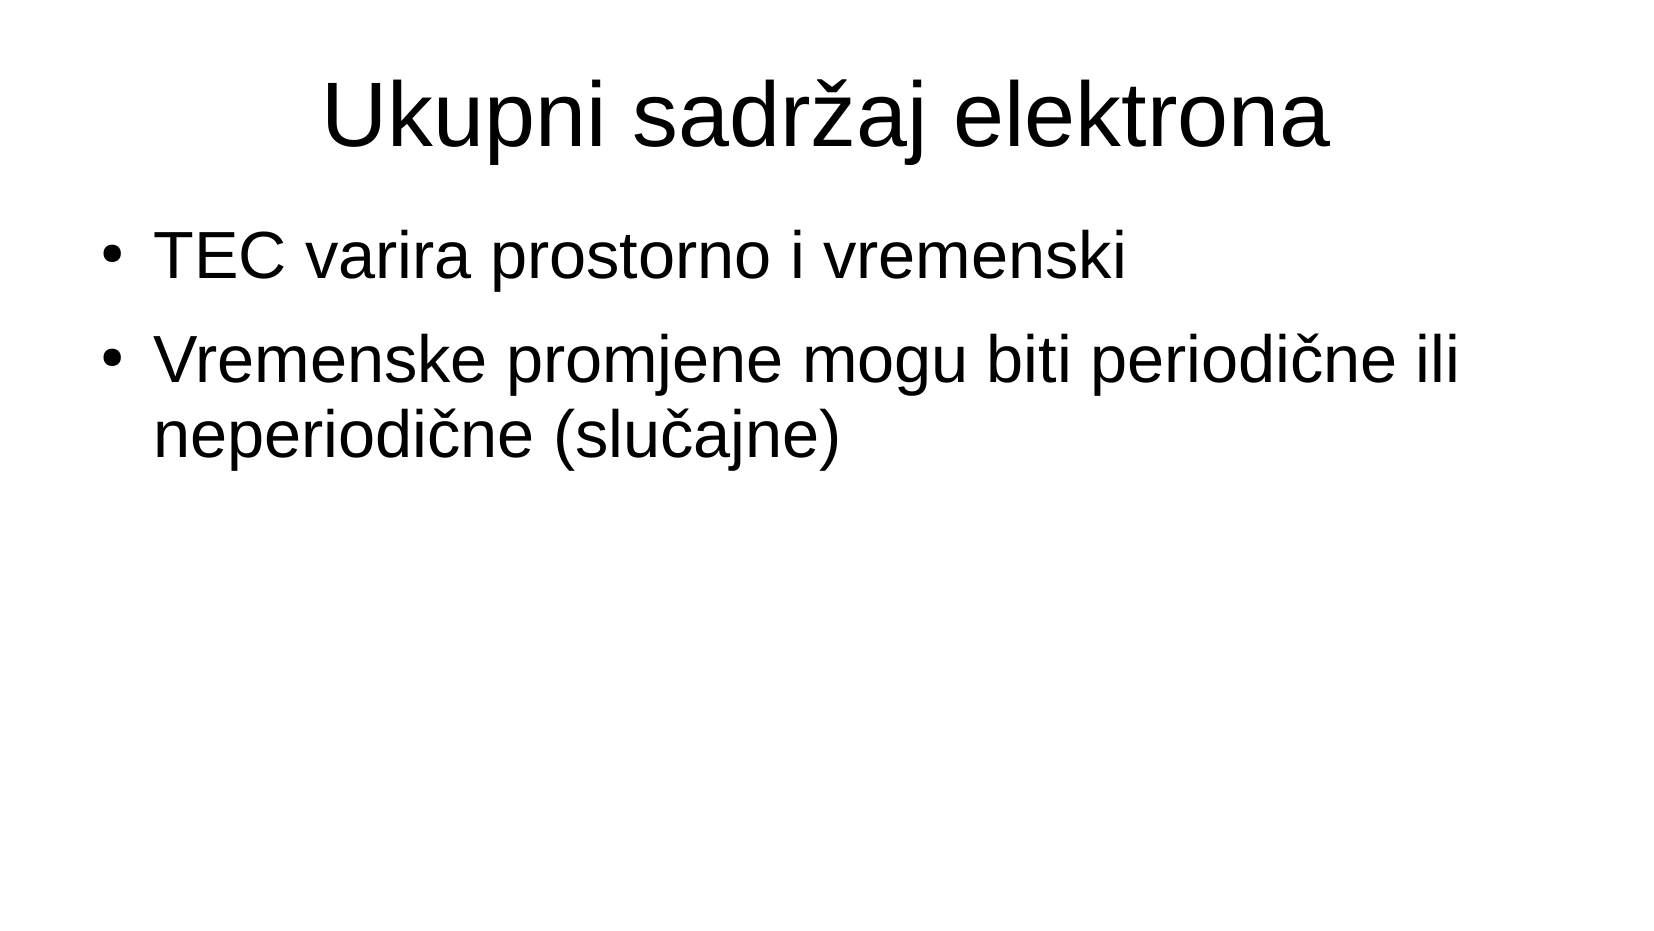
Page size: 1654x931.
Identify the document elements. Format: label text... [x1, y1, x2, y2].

title Ukupni sadržaj elektrona [82, 37, 1571, 193]
list TEC varira prostorno i vremenski Vremenske promjene mogu biti periodične ili neperiodične (slučajne) [82, 217, 1571, 758]
